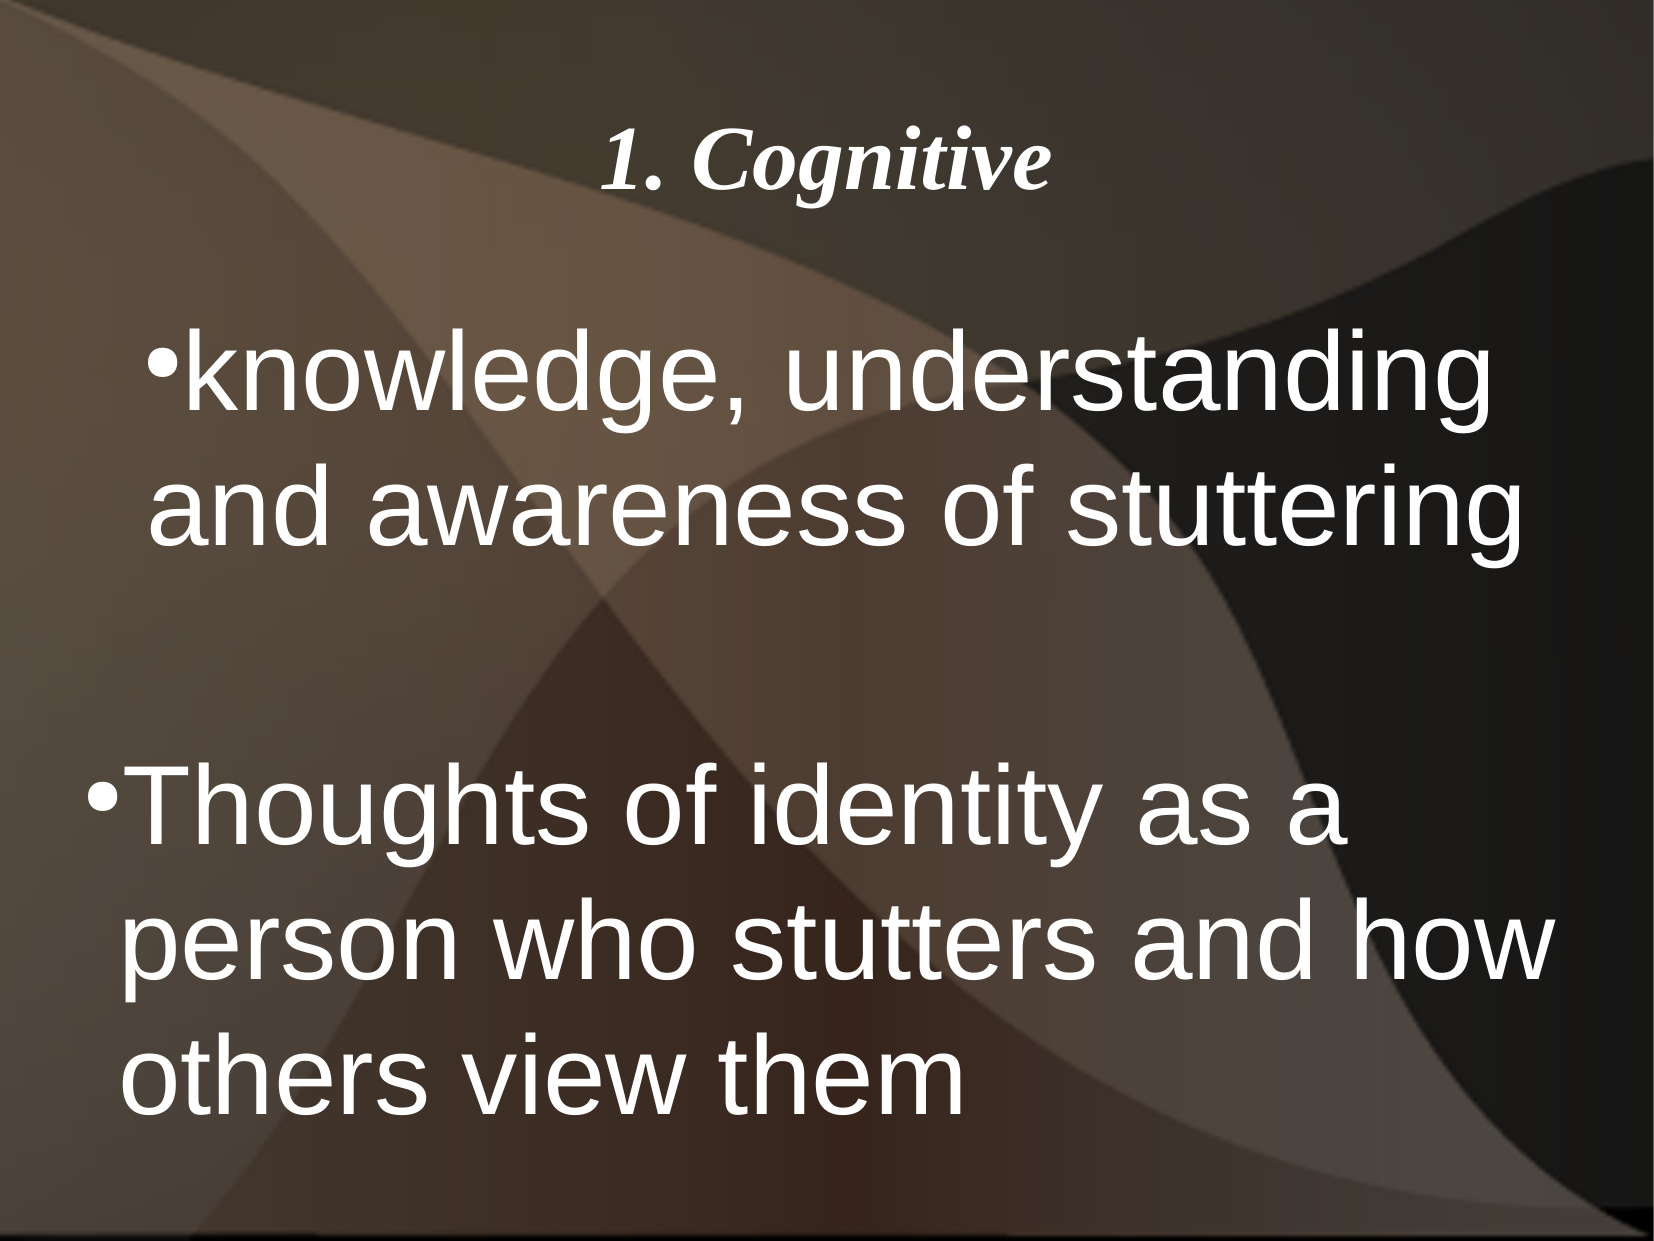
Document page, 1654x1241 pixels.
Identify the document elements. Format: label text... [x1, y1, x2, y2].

title 1. Cognitive [82, 56, 1571, 250]
subtitle knowledge, understanding and awareness of stuttering Thoughts of identity as a person who stutters and how others view them [82, 297, 1571, 1102]
